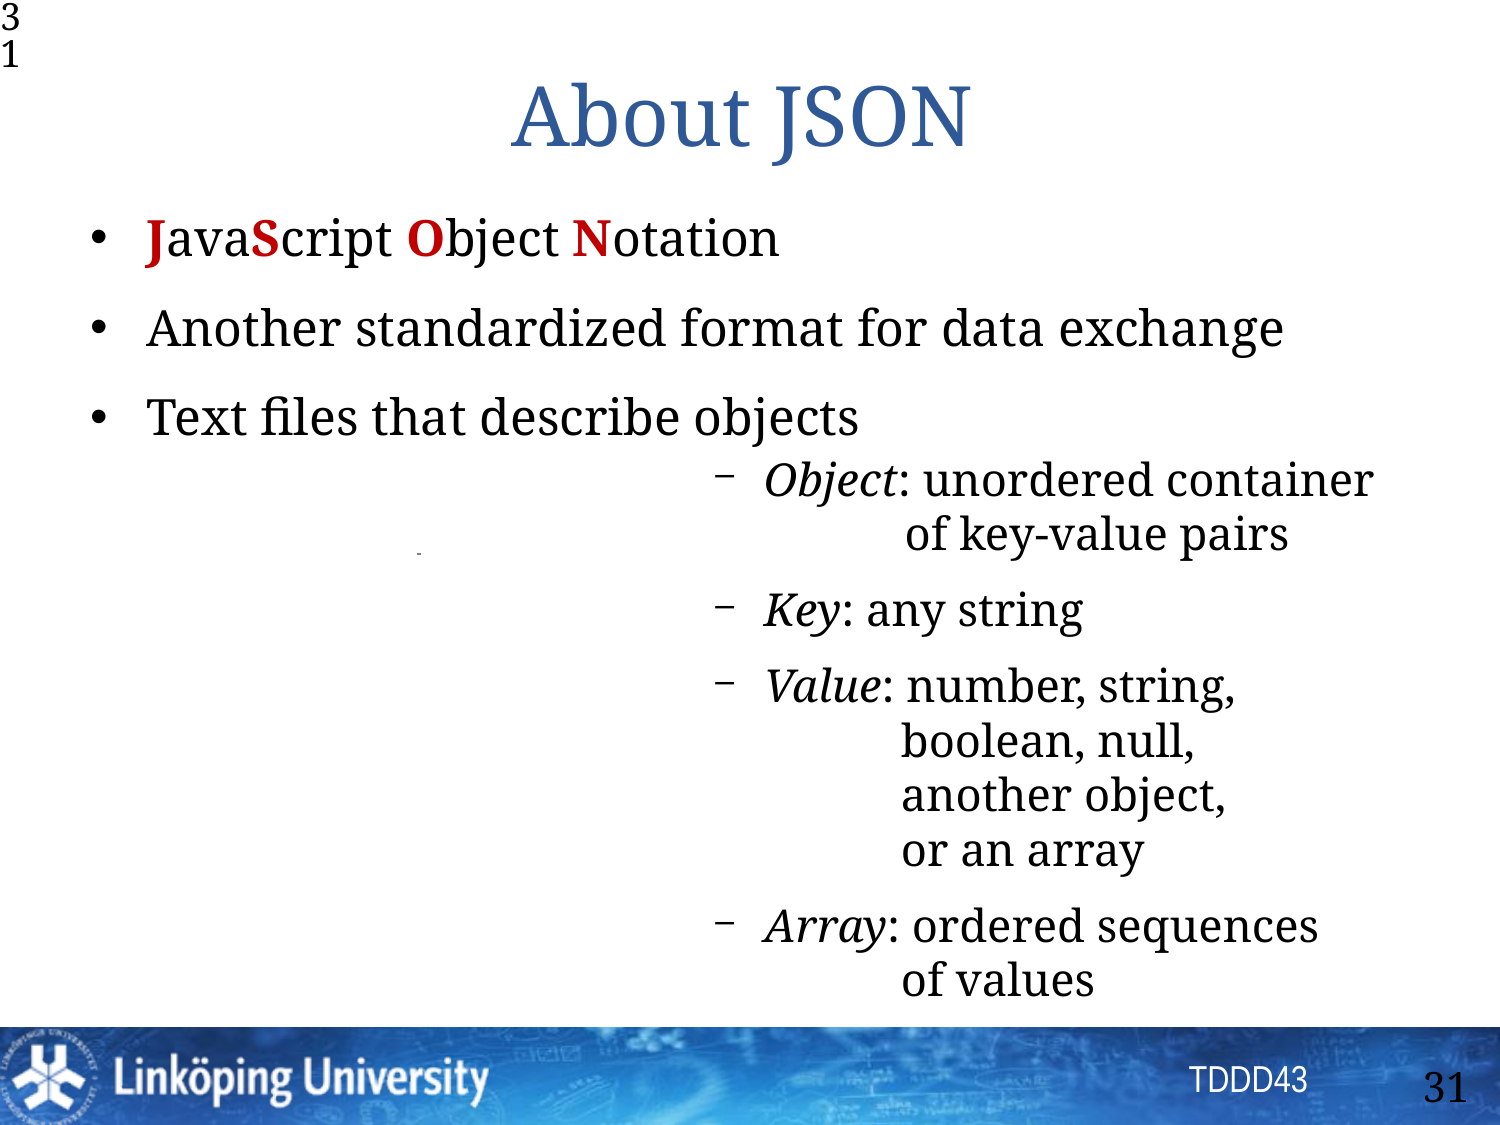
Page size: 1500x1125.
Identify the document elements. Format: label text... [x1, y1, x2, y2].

title About JSON [67, 30, 1418, 171]
text_box <number> [1407, 1053, 1500, 1114]
list JavaScript Object Notation Another standardized format for data exchange Text files that describe objects [75, 199, 1425, 1005]
picture [0, 1027, 1500, 1125]
list Object: unordered container of key-value pairs Key: any string Value: number, string, boolean, null, another object, or an array Array: ordered sequences of values [619, 361, 1441, 1014]
